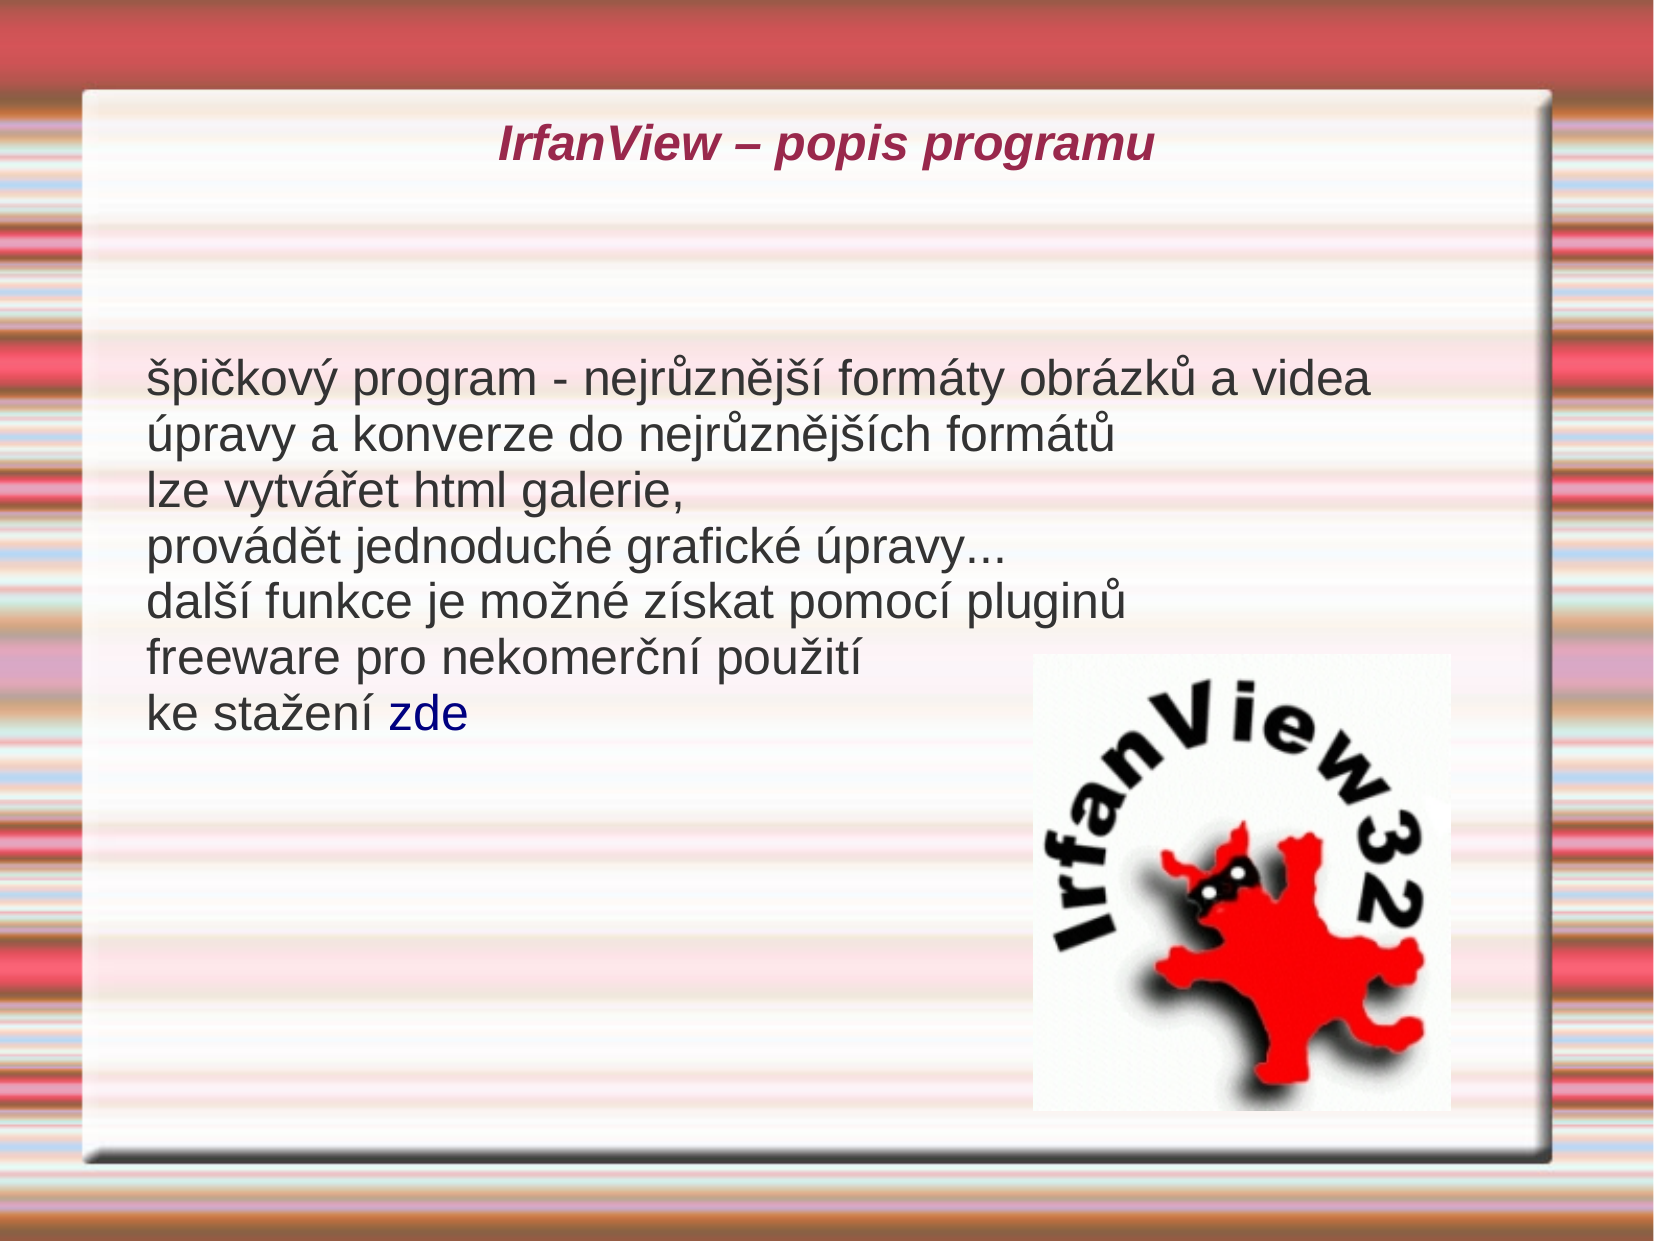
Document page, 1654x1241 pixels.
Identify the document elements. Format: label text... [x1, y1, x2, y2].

list špičkový program - nejrůznější formáty obrázků a videa úpravy a konverze do nejrůznějších formátů lze vytvářet html galerie, provádět jednoduché grafické úpravy... další funkce je možné získat pomocí pluginů freeware pro nekomerční použití ke stažení zde [134, 350, 1516, 1132]
title IrfanView – popis programu [121, 50, 1534, 237]
picture [0, 0, 1654, 1241]
